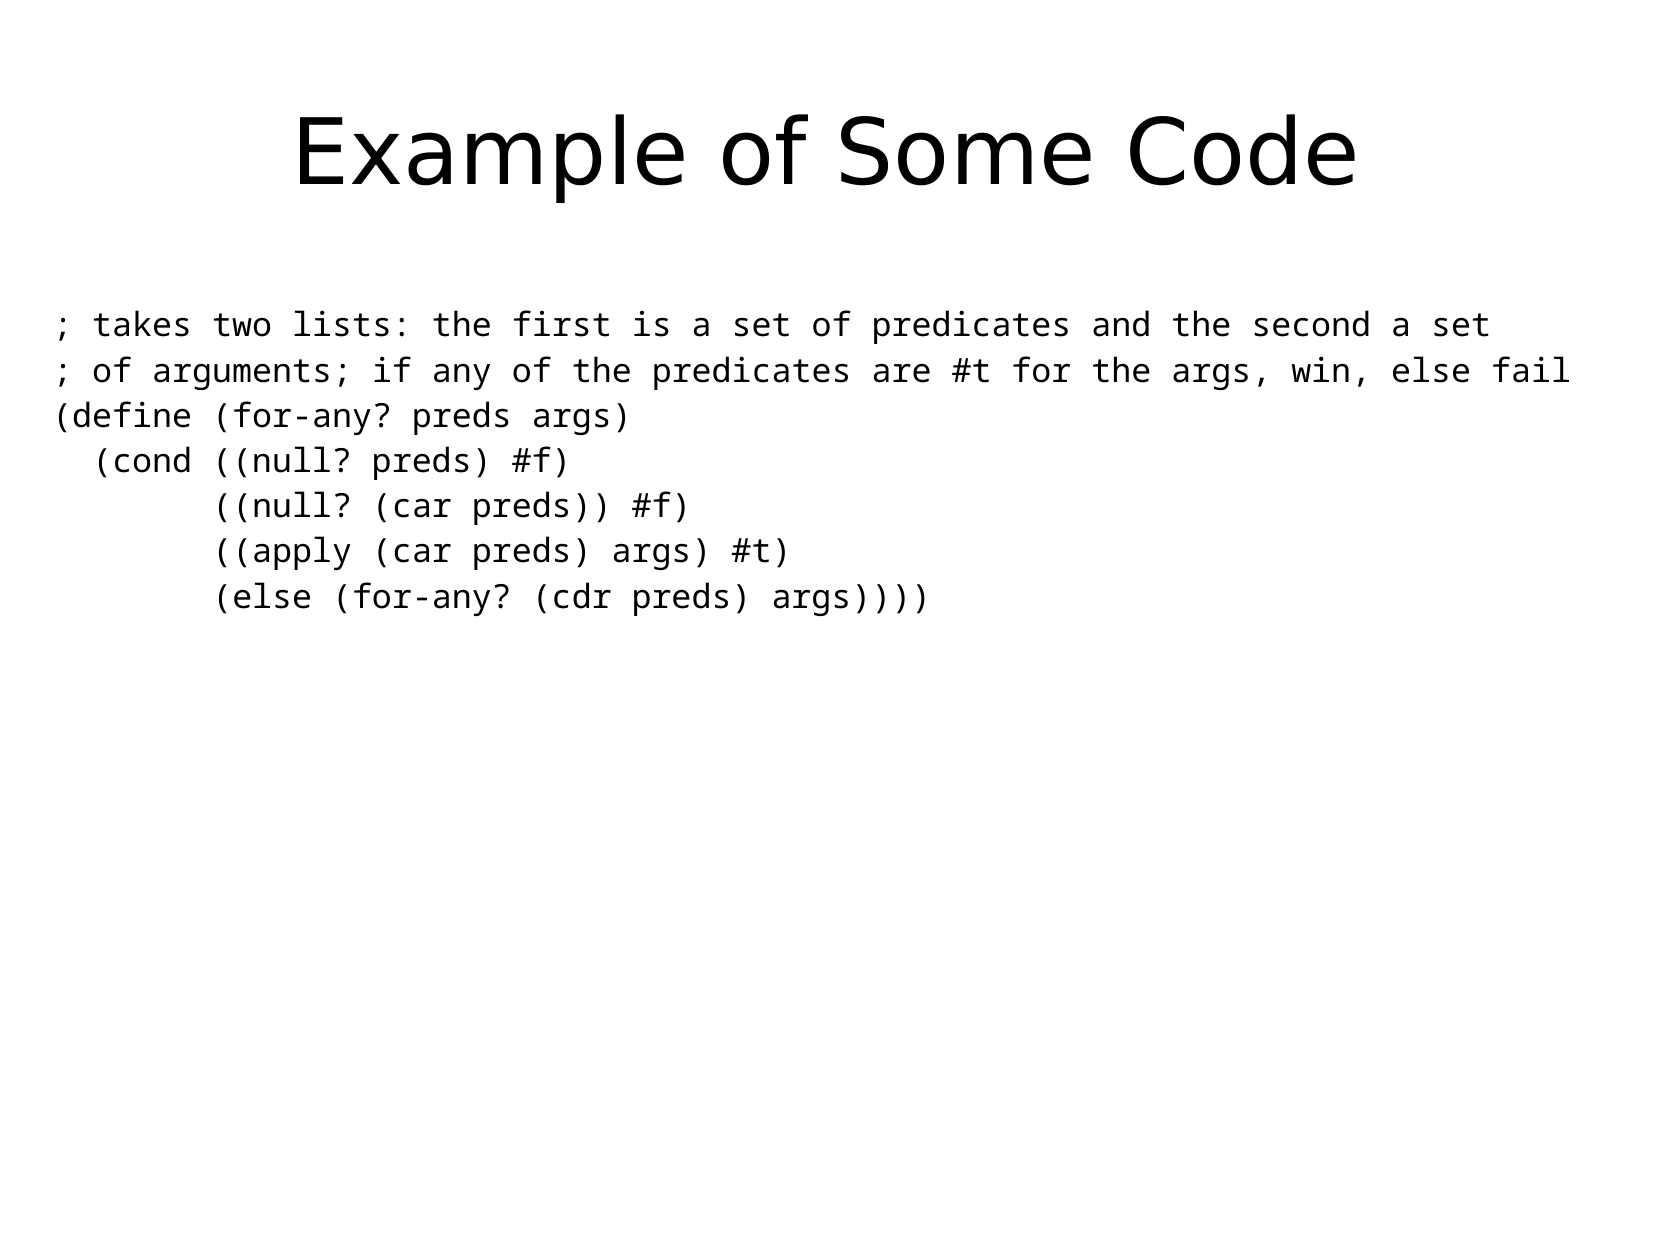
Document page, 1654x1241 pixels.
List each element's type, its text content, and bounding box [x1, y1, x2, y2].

title Example of Some Code [82, 49, 1571, 257]
text_box ; takes two lists: the first is a set of predicates and the second a set ; of arguments; if any of the predicates are #t for the args, win, else fail (define (for-any? preds args) (cond ((null? preds) #f) ((null? (car preds)) #f) ((apply (car preds) args) #t) (else (for-any? (cdr preds) args)))) [37, 293, 1613, 938]
